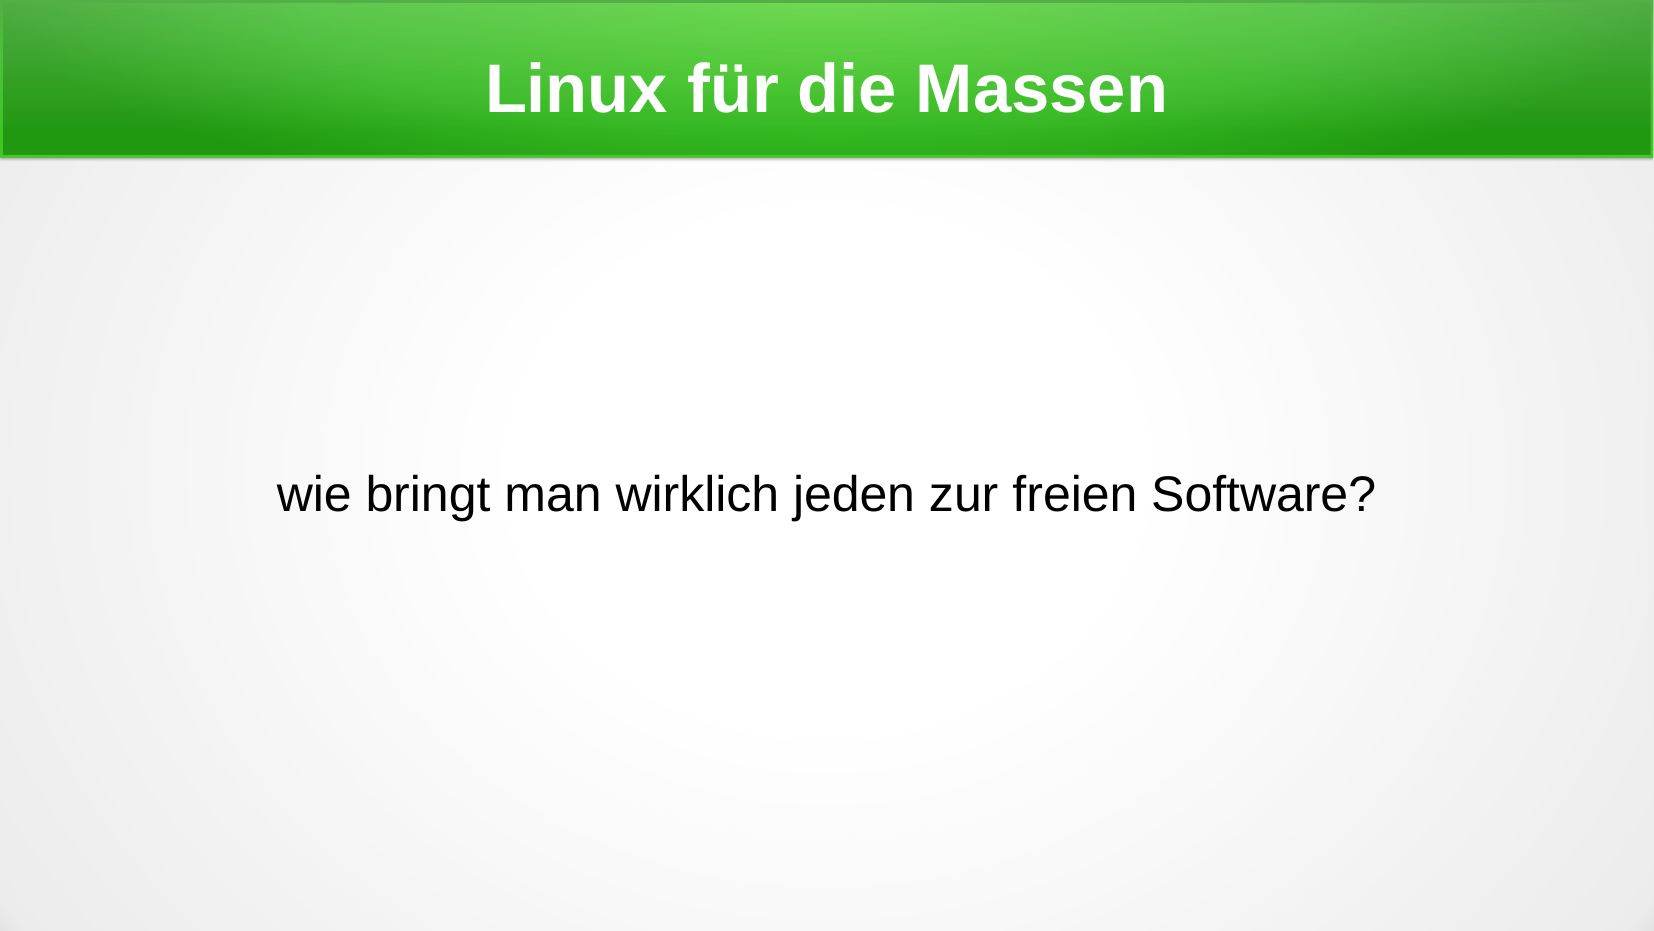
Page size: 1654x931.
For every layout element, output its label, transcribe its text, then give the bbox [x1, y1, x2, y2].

title Linux für die Massen [82, 35, 1571, 142]
subtitle wie bringt man wirklich jeden zur freien Software? [82, 224, 1571, 764]
